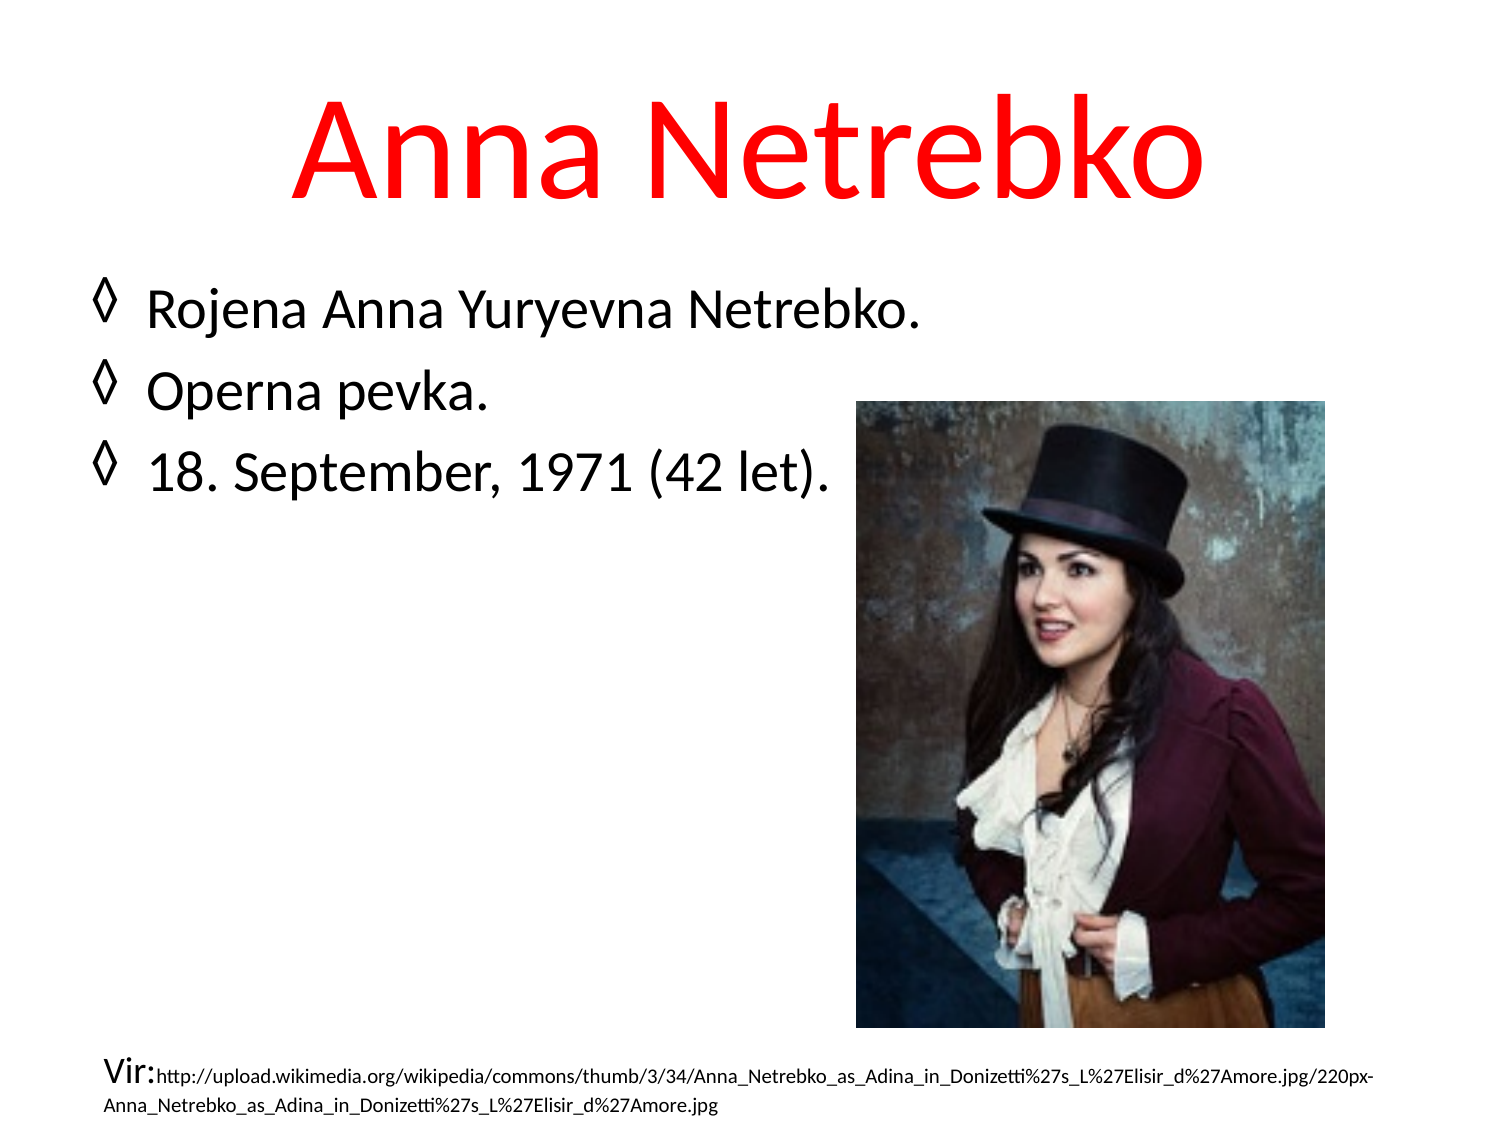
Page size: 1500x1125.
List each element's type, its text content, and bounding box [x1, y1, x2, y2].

list Rojena Anna Yuryevna Netrebko. Operna pevka. 18. September, 1971 (42 let). [75, 262, 1425, 1005]
picture [856, 401, 1325, 1028]
text_box Vir:http://upload.wikimedia.org/wikipedia/commons/thumb/3/34/Anna_Netrebko_as_Adina_in_Donizetti%27s_L%27Elisir_d%27Amore.jpg/220px-Anna_Netrebko_as_Adina_in_Donizetti%27s_L%27Elisir_d%27Amore.jpg [88, 1039, 1400, 1124]
title Anna Netrebko [75, 45, 1425, 233]
